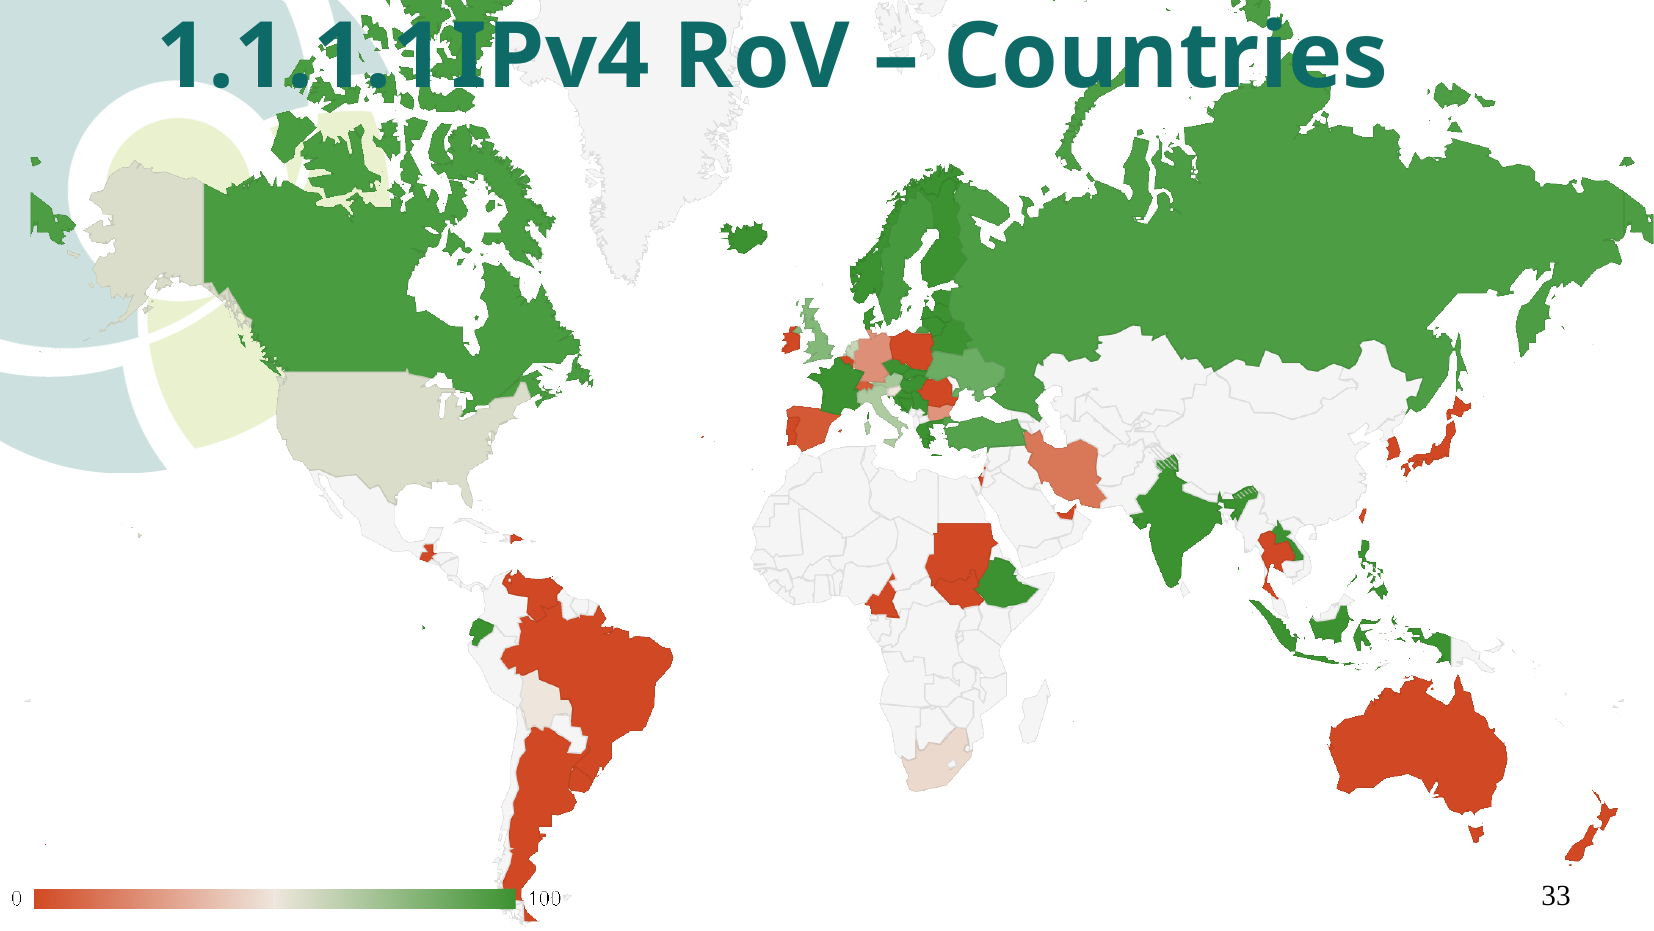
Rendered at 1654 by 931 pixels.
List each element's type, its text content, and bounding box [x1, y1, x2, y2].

title 1.1.1.1 IPv4 RoV – Countries [82, 8, 1571, 221]
picture [0, 0, 1654, 931]
